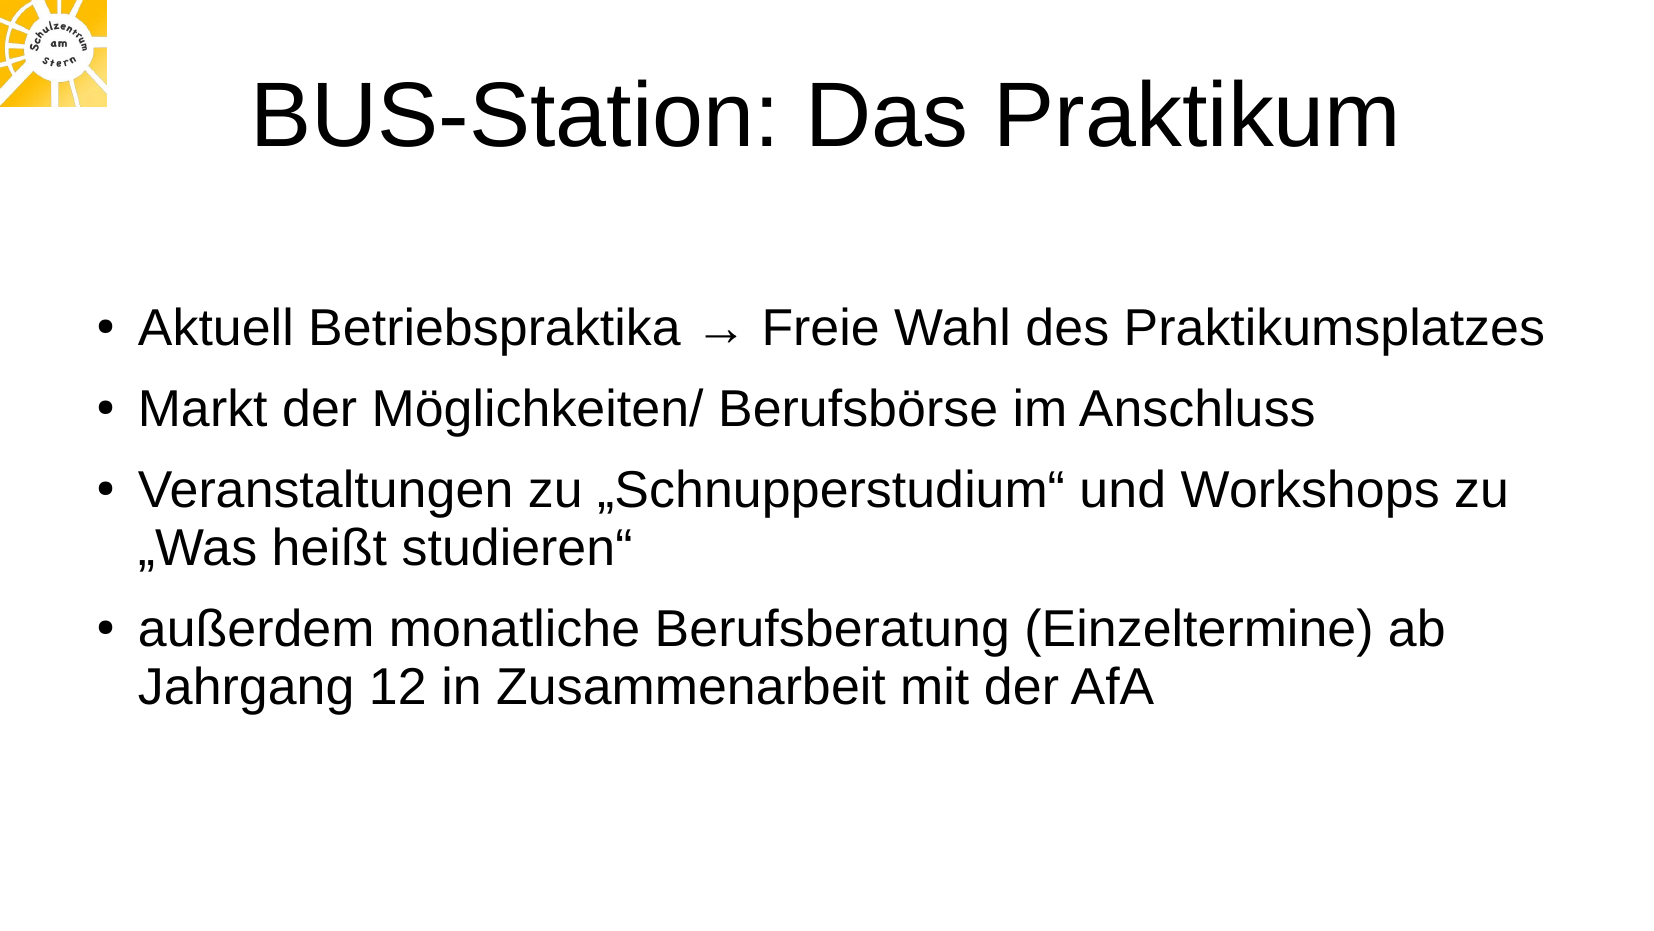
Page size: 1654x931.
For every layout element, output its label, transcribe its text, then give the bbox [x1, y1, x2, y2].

list Aktuell Betriebspraktika → Freie Wahl des Praktikumsplatzes Markt der Möglichkeiten/ Berufsbörse im Anschluss Veranstaltungen zu „Schnupperstudium“ und Workshops zu „Was heißt studieren“ außerdem monatliche Berufsberatung (Einzeltermine) ab Jahrgang 12 in Zusammenarbeit mit der AfA [82, 217, 1571, 758]
picture [0, 0, 107, 107]
title BUS-Station: Das Praktikum [82, 37, 1571, 193]
